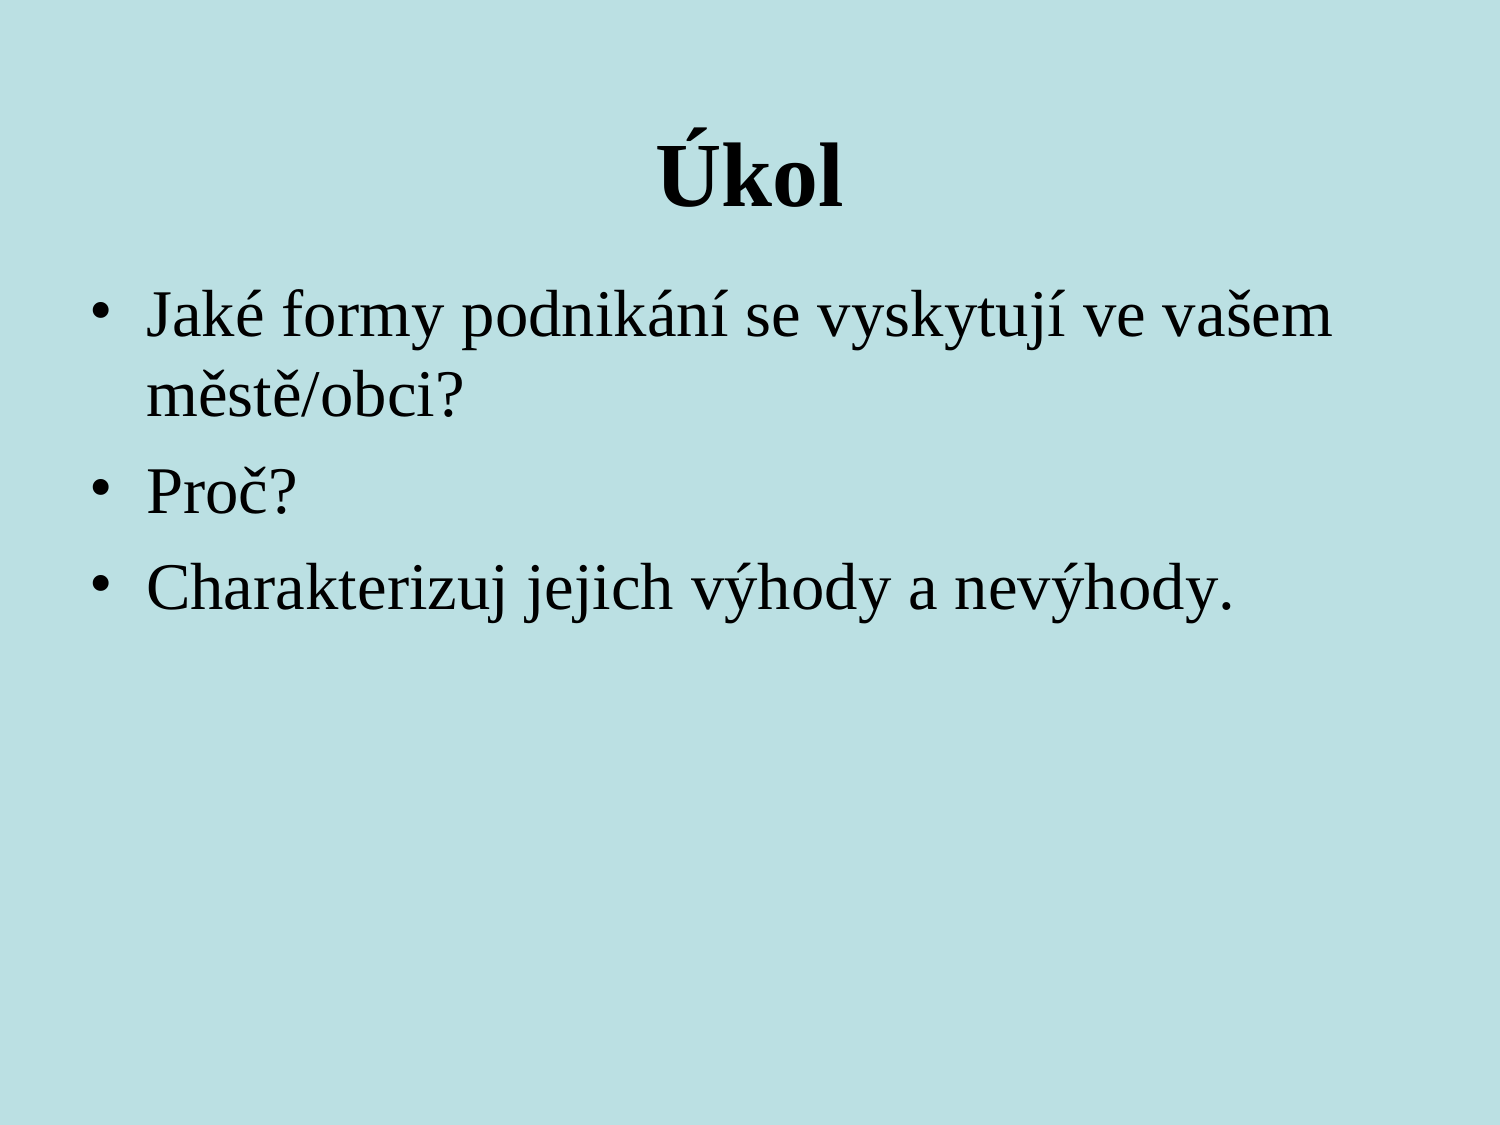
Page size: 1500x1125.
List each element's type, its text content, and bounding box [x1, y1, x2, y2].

title Úkol [75, 44, 1426, 233]
list Jaké formy podnikání se vyskytují ve vašem městě/obci? Proč? Charakterizuj jejich výhody a nevýhody. [75, 262, 1426, 1006]
